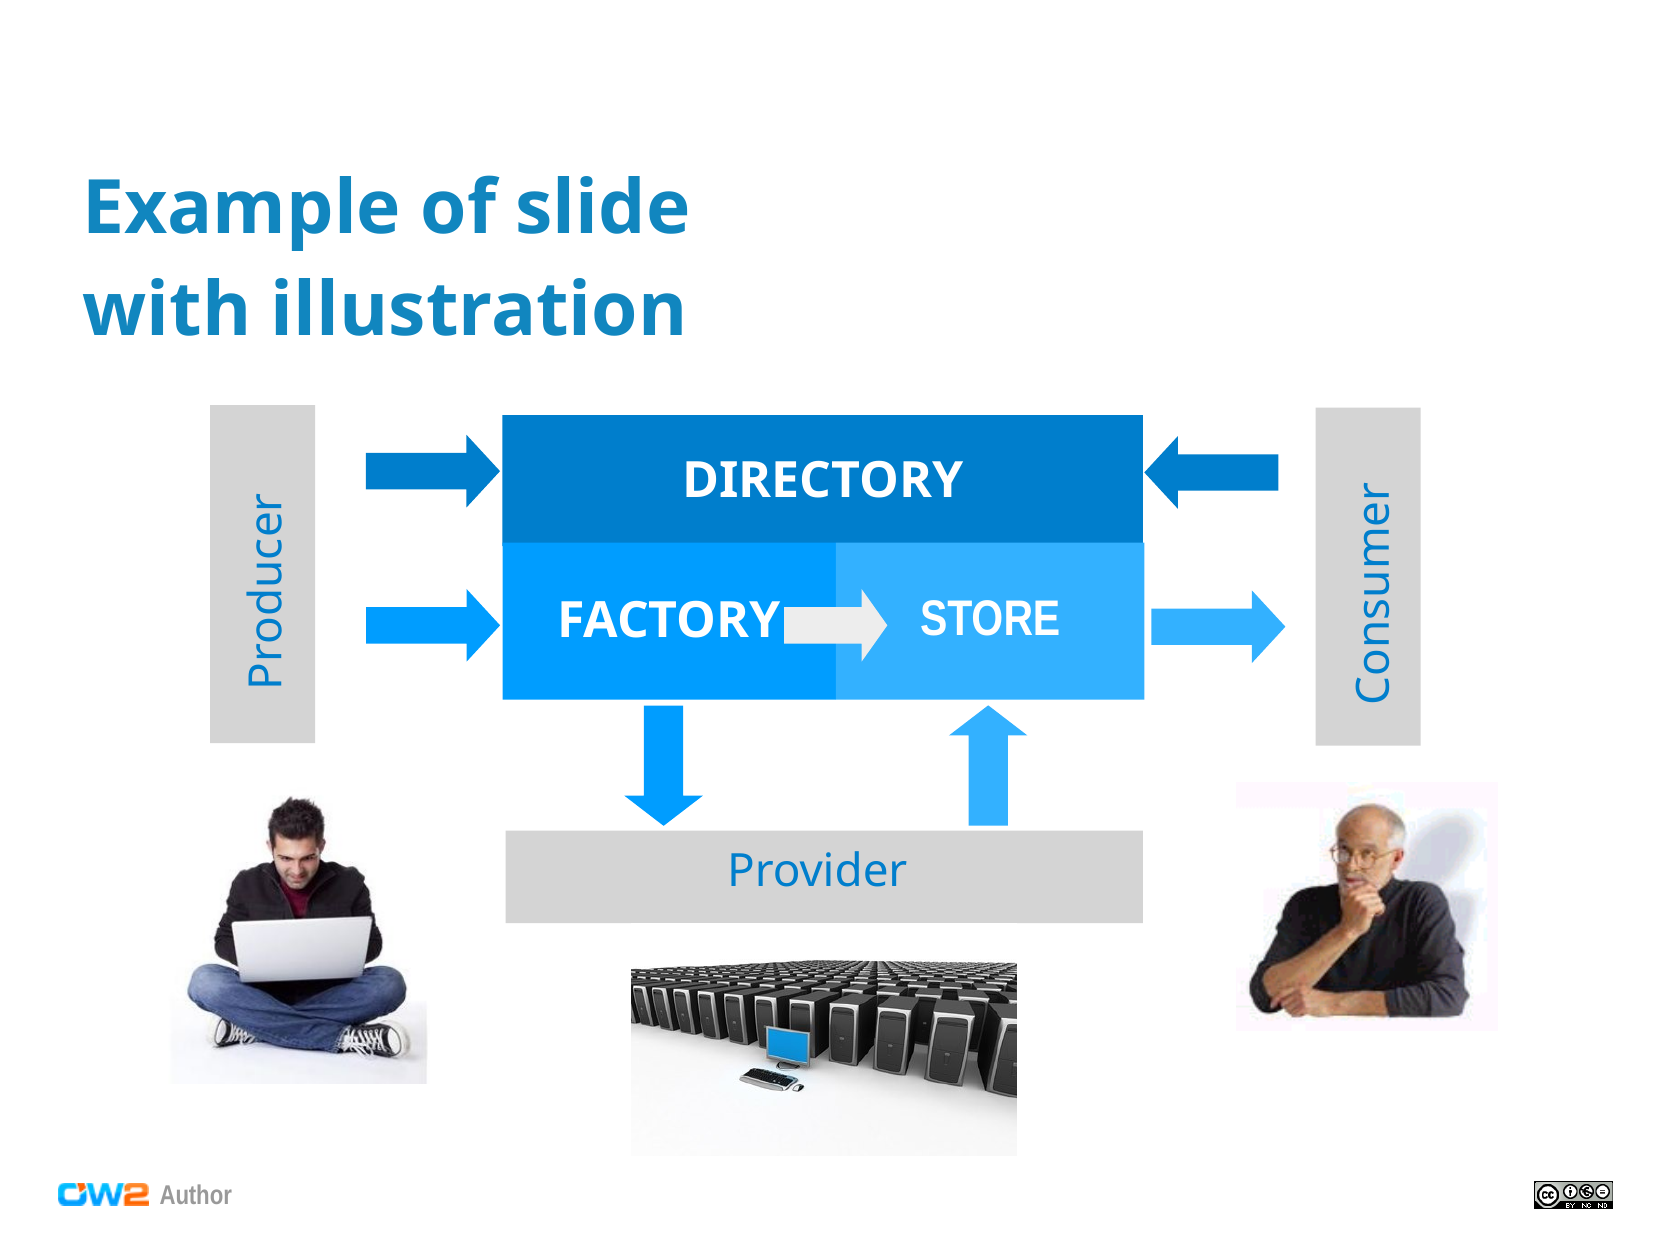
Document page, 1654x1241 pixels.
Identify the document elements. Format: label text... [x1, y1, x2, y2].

text_box [505, 830, 1143, 924]
text_box [624, 705, 703, 826]
text_box Provider [727, 830, 922, 908]
text_box [366, 588, 501, 662]
title Example of slide with illustration [82, 153, 756, 406]
picture [1534, 1181, 1613, 1209]
text_box FACTORY [502, 542, 835, 700]
text_box Consumer [1332, 454, 1411, 706]
text_box DIRECTORY [502, 415, 1143, 542]
picture [1236, 782, 1498, 1031]
text_box Producer [225, 439, 303, 691]
picture [58, 1183, 149, 1206]
text_box [784, 588, 888, 662]
text_box [948, 705, 1028, 826]
picture [631, 923, 1017, 1156]
text_box STORE [835, 542, 1145, 700]
text_box [1315, 407, 1421, 746]
text_box [365, 434, 501, 508]
text_box [1151, 590, 1286, 664]
text_box [1144, 436, 1279, 509]
text_box [210, 405, 316, 744]
picture [168, 779, 430, 1084]
